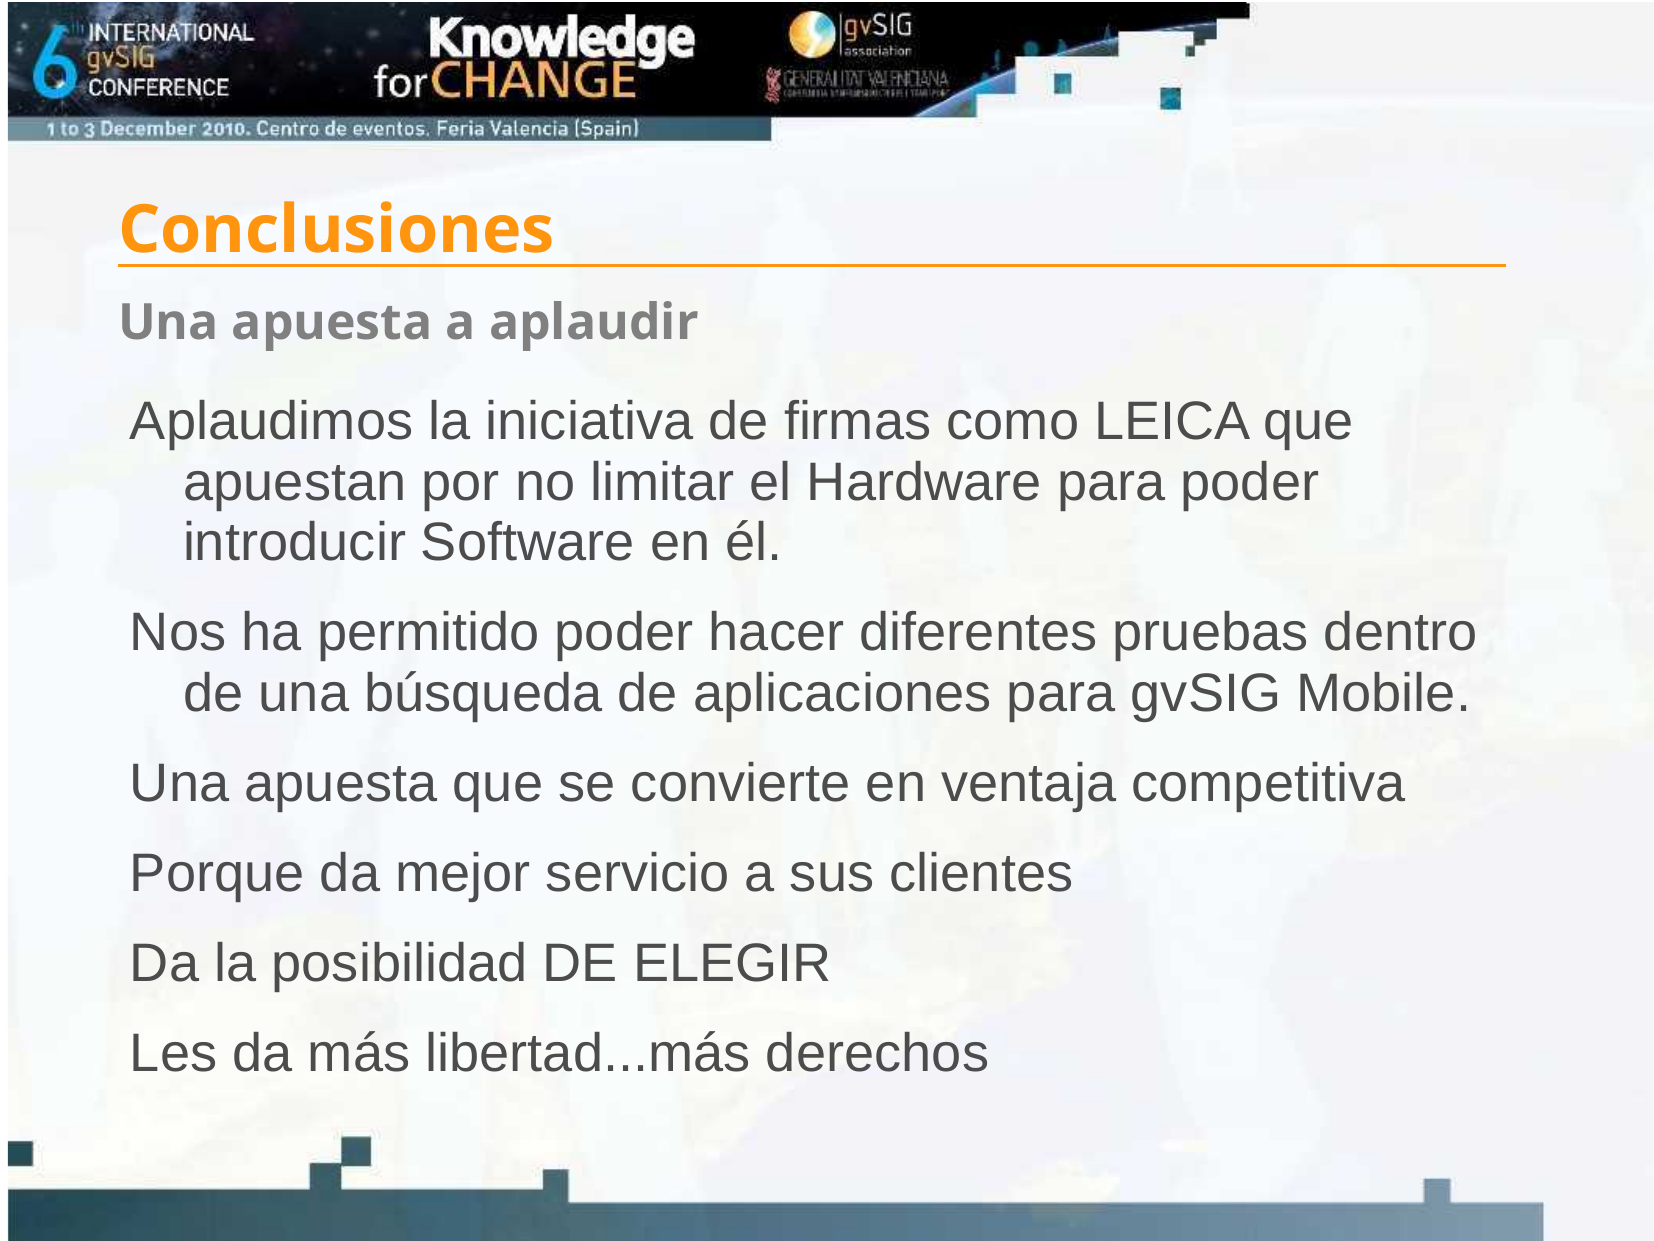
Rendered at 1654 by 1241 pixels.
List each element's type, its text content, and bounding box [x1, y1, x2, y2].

picture [7, 2, 1654, 1241]
list Aplaudimos la iniciativa de firmas como LEICA que apuestan por no limitar el Hardware para poder introducir Software en él. Nos ha permitido poder hacer diferentes pruebas dentro de una búsqueda de aplicaciones para gvSIG Mobile. Una apuesta que se convierte en ventaja competitiva Porque da mejor servicio a sus clientes Da la posibilidad DE ELEGIR Les da más libertad...más derechos [112, 318, 1536, 1241]
title Conclusiones [118, 122, 1607, 330]
title Una apuesta a aplaudir [118, 276, 1211, 318]
